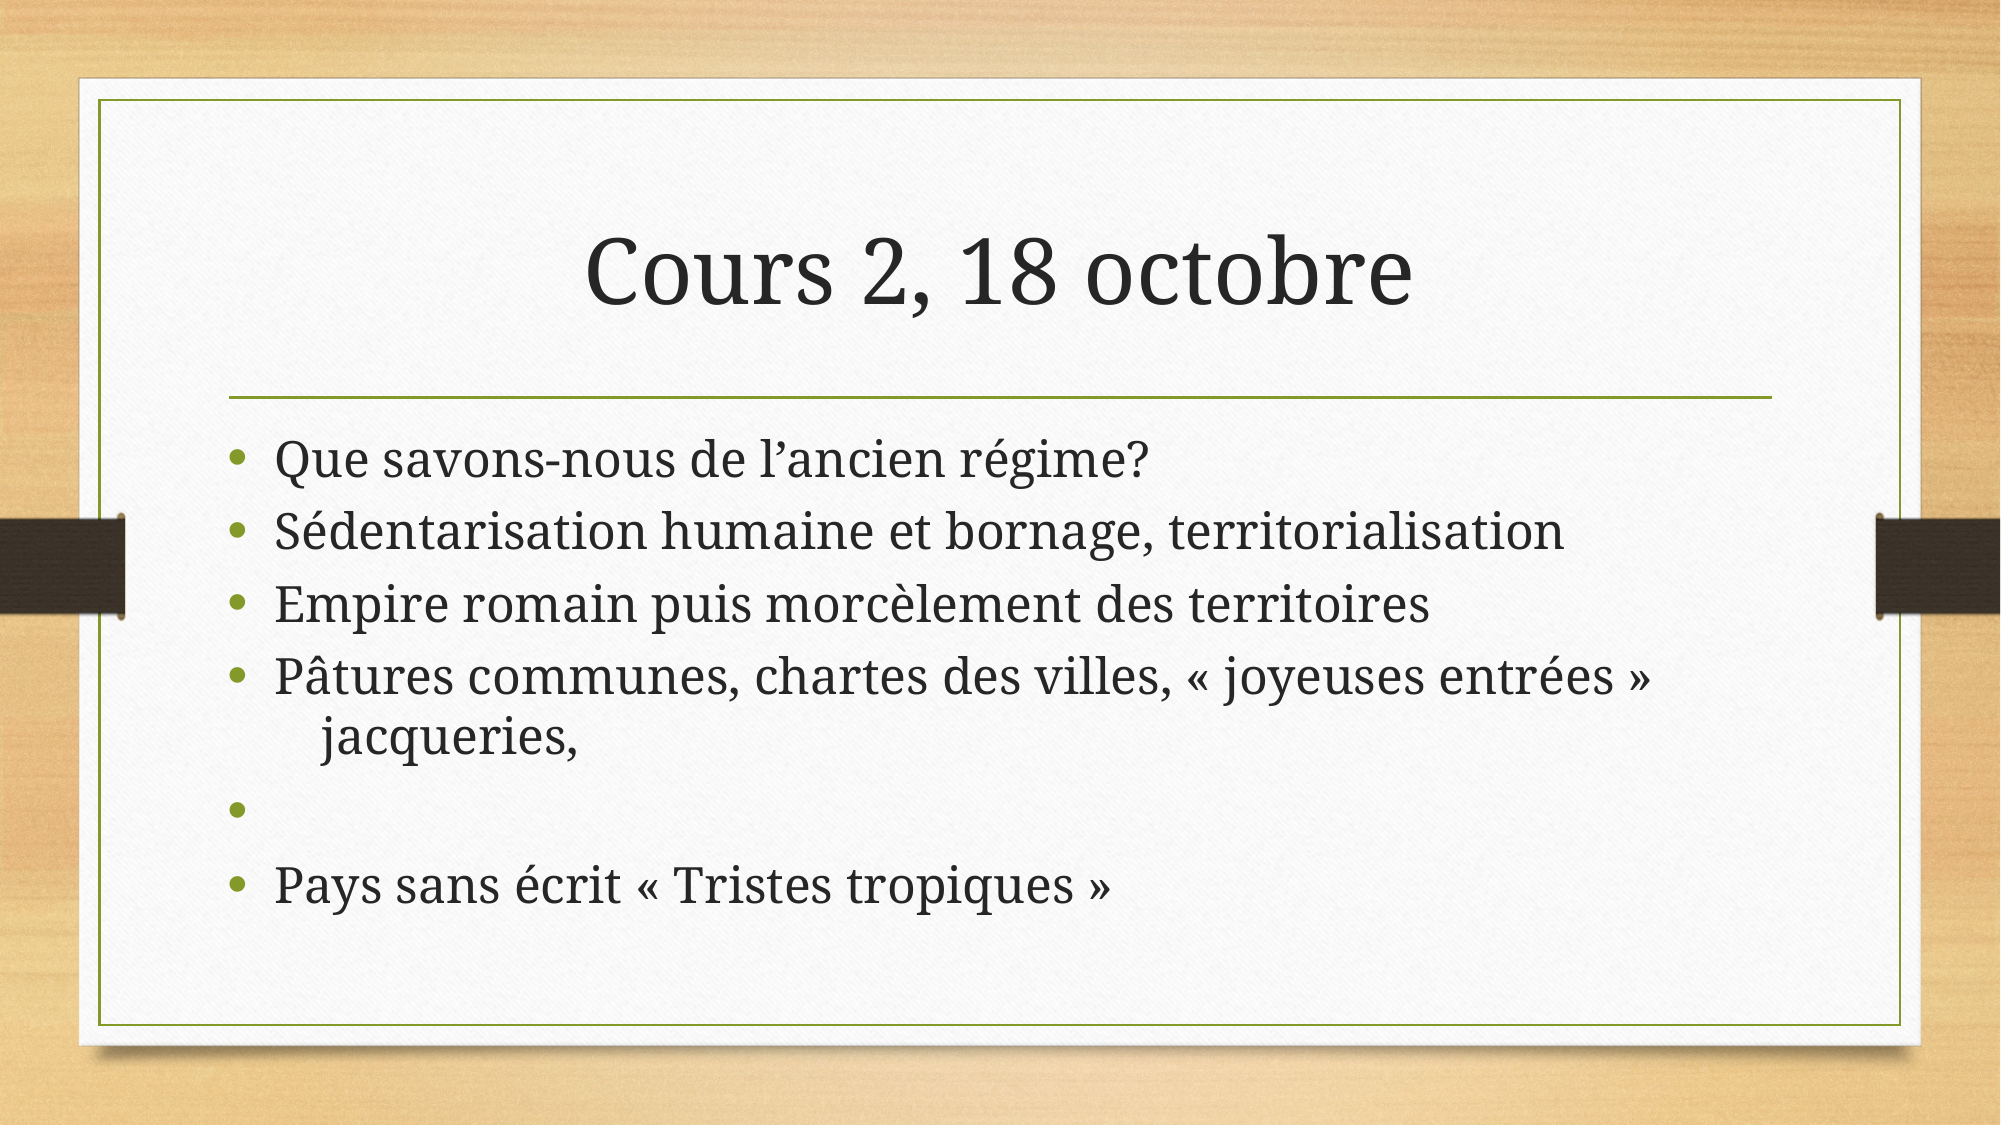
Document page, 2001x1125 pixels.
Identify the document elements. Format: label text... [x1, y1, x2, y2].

list Que savons-nous de l’ancien régime? Sédentarisation humaine et bornage, territorialisation Empire romain puis morcèlement des territoires Pâtures communes, chartes des villes, « joyeuses entrées » jacqueries, Pays sans écrit « Tristes tropiques » [212, 419, 1788, 964]
title Cours 2, 18 octobre [212, 161, 1788, 376]
